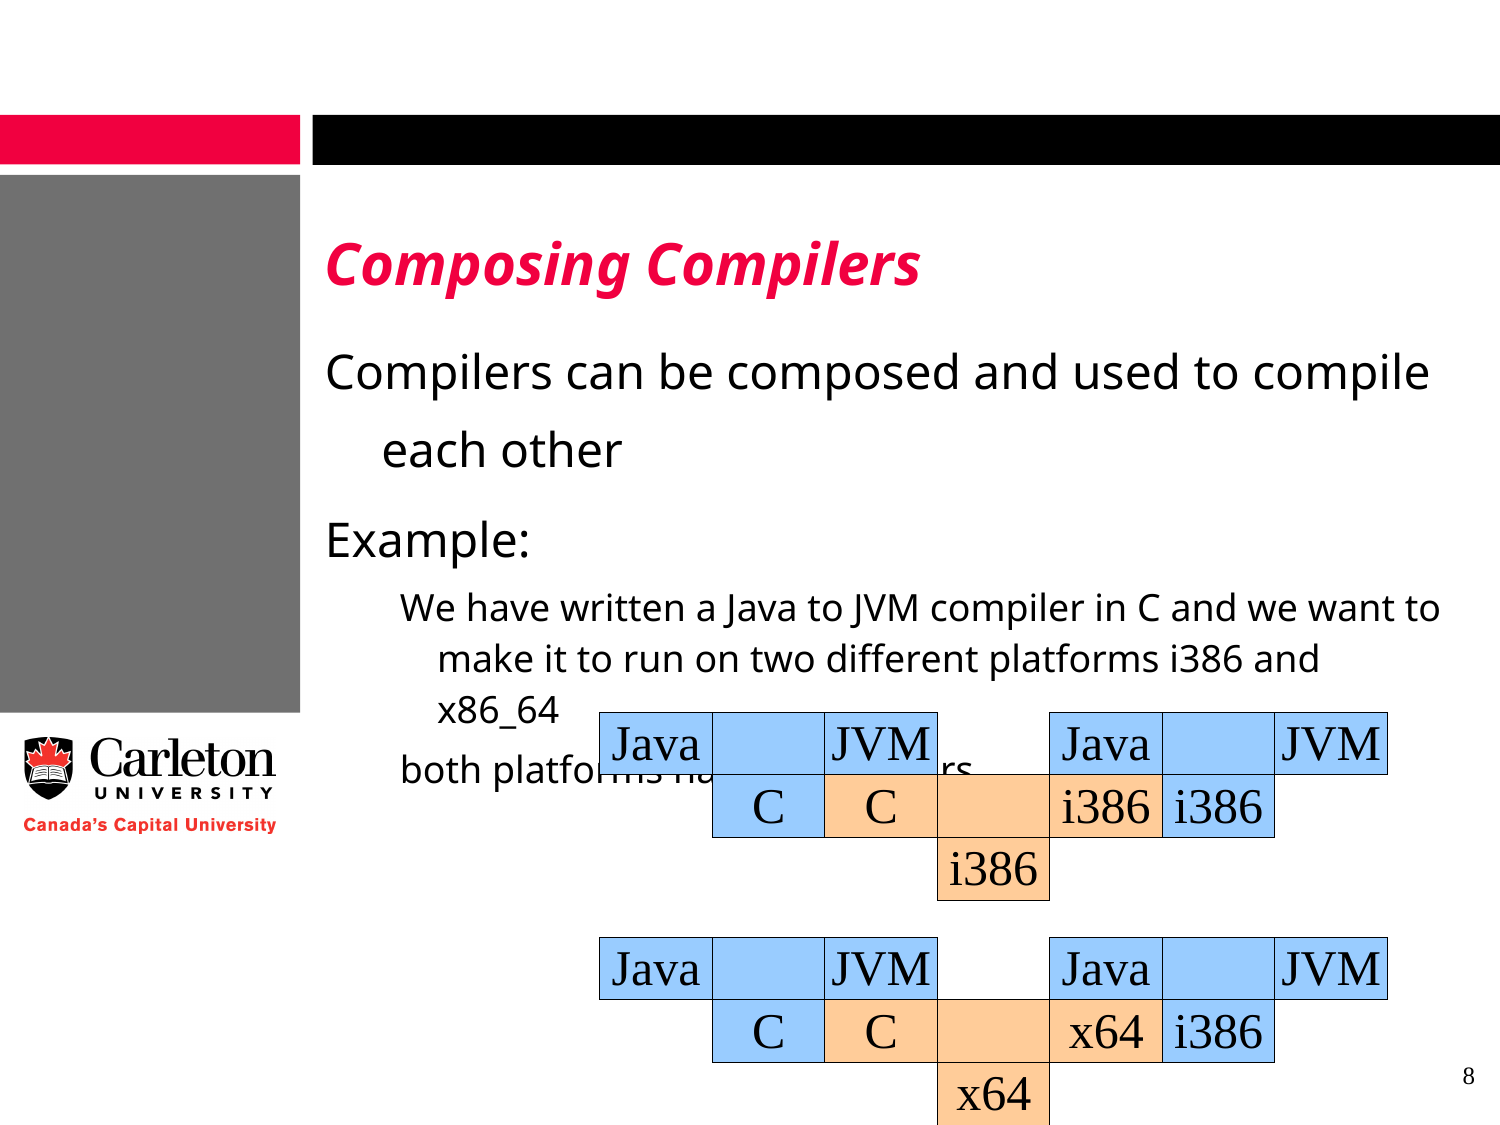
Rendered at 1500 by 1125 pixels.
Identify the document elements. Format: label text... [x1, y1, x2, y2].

picture [24, 737, 276, 834]
text_box [1162, 937, 1274, 999]
text_box JVM [824, 712, 938, 774]
text_box Java [1049, 937, 1162, 1000]
text_box Java [599, 937, 712, 1000]
text_box x64 [1049, 1000, 1162, 1063]
list Compilers can be composed and used to compile each other Example: We have written a Java to JVM compiler in C and we want to make it to run on two different platforms i386 and x86_64 both platforms have C compilers [324, 324, 1450, 1036]
title Composing Compilers [324, 194, 1450, 324]
text_box [937, 999, 1049, 1062]
text_box JVM [824, 937, 938, 999]
text_box [712, 712, 824, 774]
text_box C [824, 774, 937, 838]
text_box JVM [1274, 937, 1388, 1000]
text_box [1162, 712, 1274, 774]
text_box C [712, 999, 824, 1063]
text_box i386 [937, 837, 1050, 901]
text_box x64 [937, 1062, 1050, 1125]
text_box Java [1049, 712, 1162, 775]
text_box [937, 774, 1049, 837]
text_box [712, 937, 824, 999]
text_box JVM [1274, 712, 1388, 775]
text_box i386 [1162, 774, 1275, 838]
text_box C [824, 999, 937, 1063]
text_box Java [599, 712, 712, 775]
text_box C [712, 774, 824, 838]
text_box i386 [1049, 775, 1162, 838]
text_box i386 [1162, 999, 1275, 1063]
